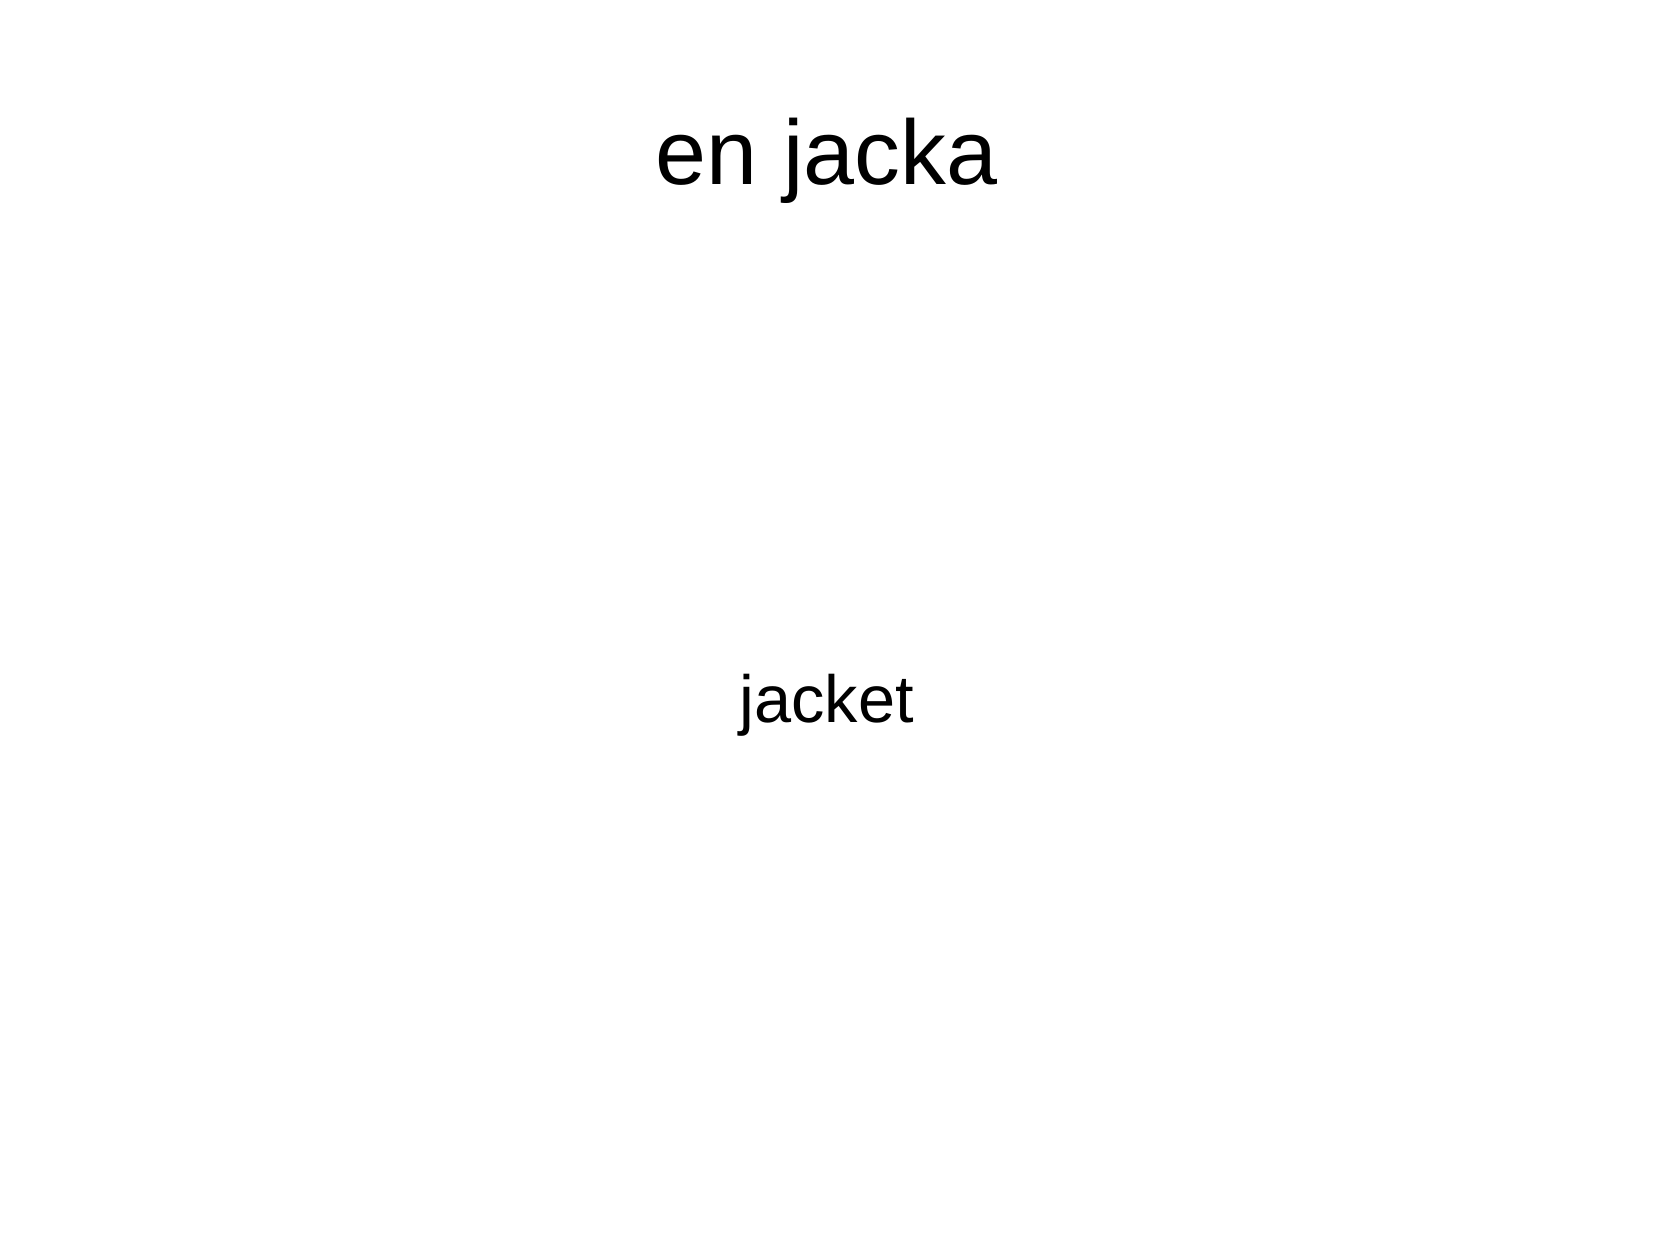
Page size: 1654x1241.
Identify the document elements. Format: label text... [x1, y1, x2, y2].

subtitle jacket [82, 297, 1571, 1102]
title en jacka [82, 56, 1571, 250]
